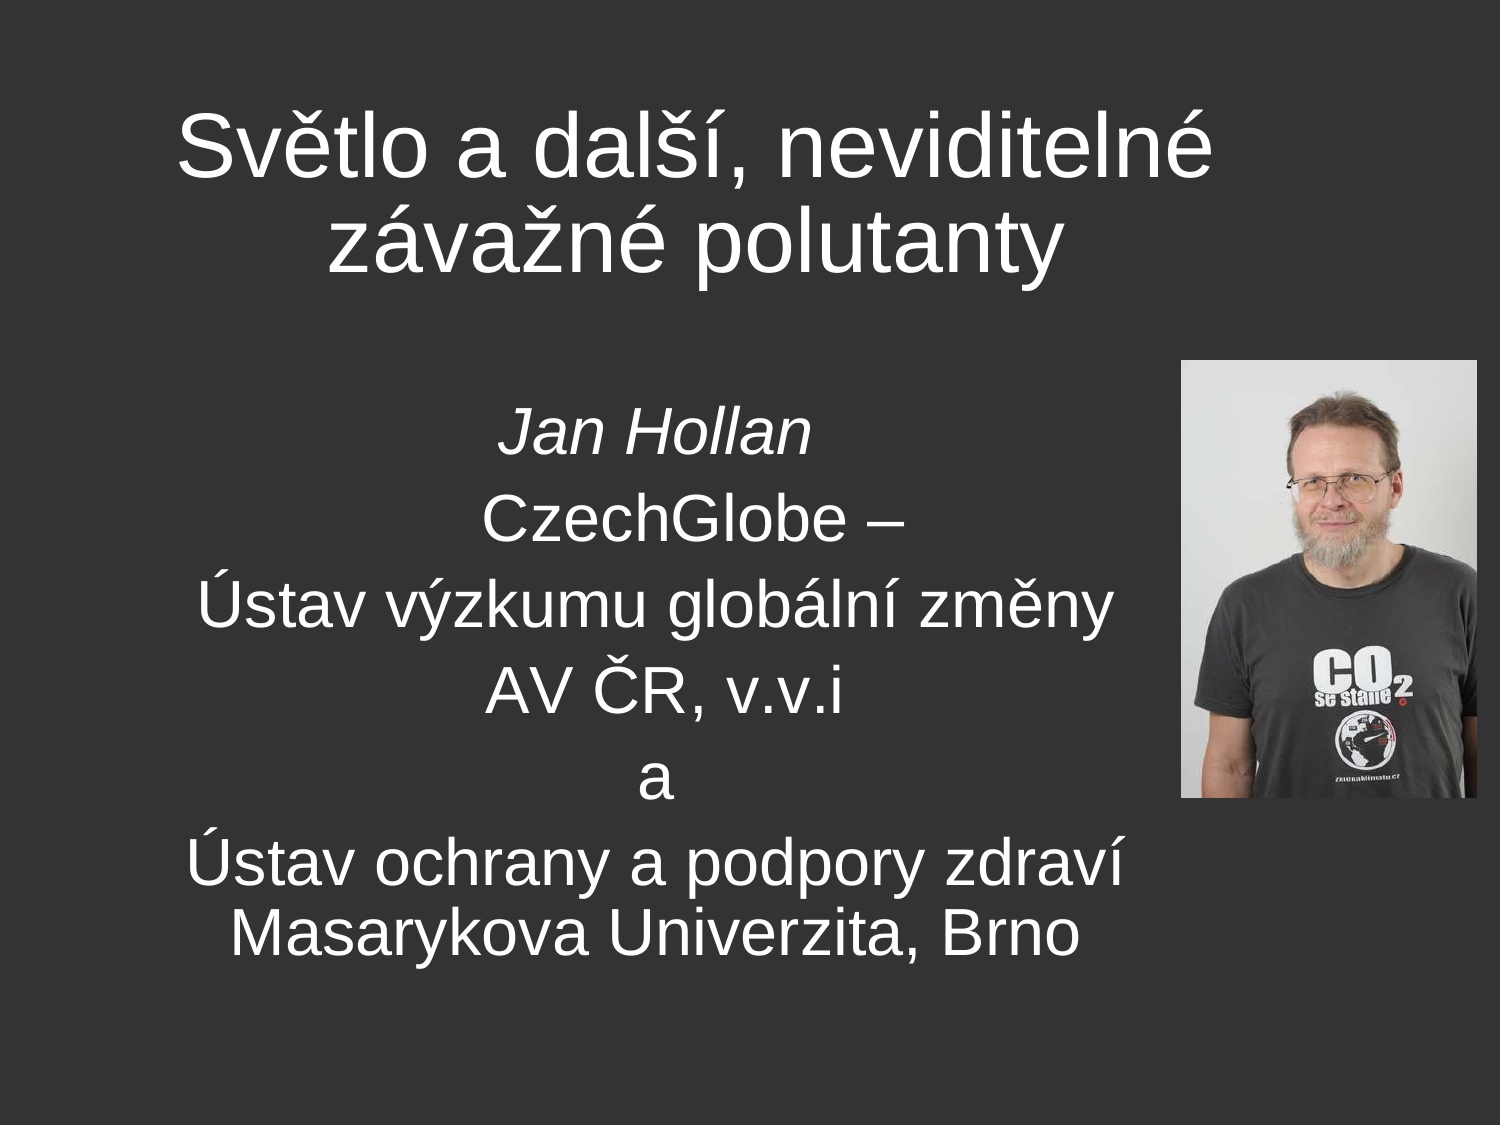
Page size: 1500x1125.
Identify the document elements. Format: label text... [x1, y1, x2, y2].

title Světlo a další, neviditelné závažné polutanty [59, 38, 1335, 355]
subtitle Jan Hollan CzechGlobe – Ústav výzkumu globální změny AV ČR, v.v.i a Ústav ochrany a podpory zdraví Masarykova Univerzita, Brno [131, 399, 1182, 975]
picture [1181, 360, 1477, 798]
